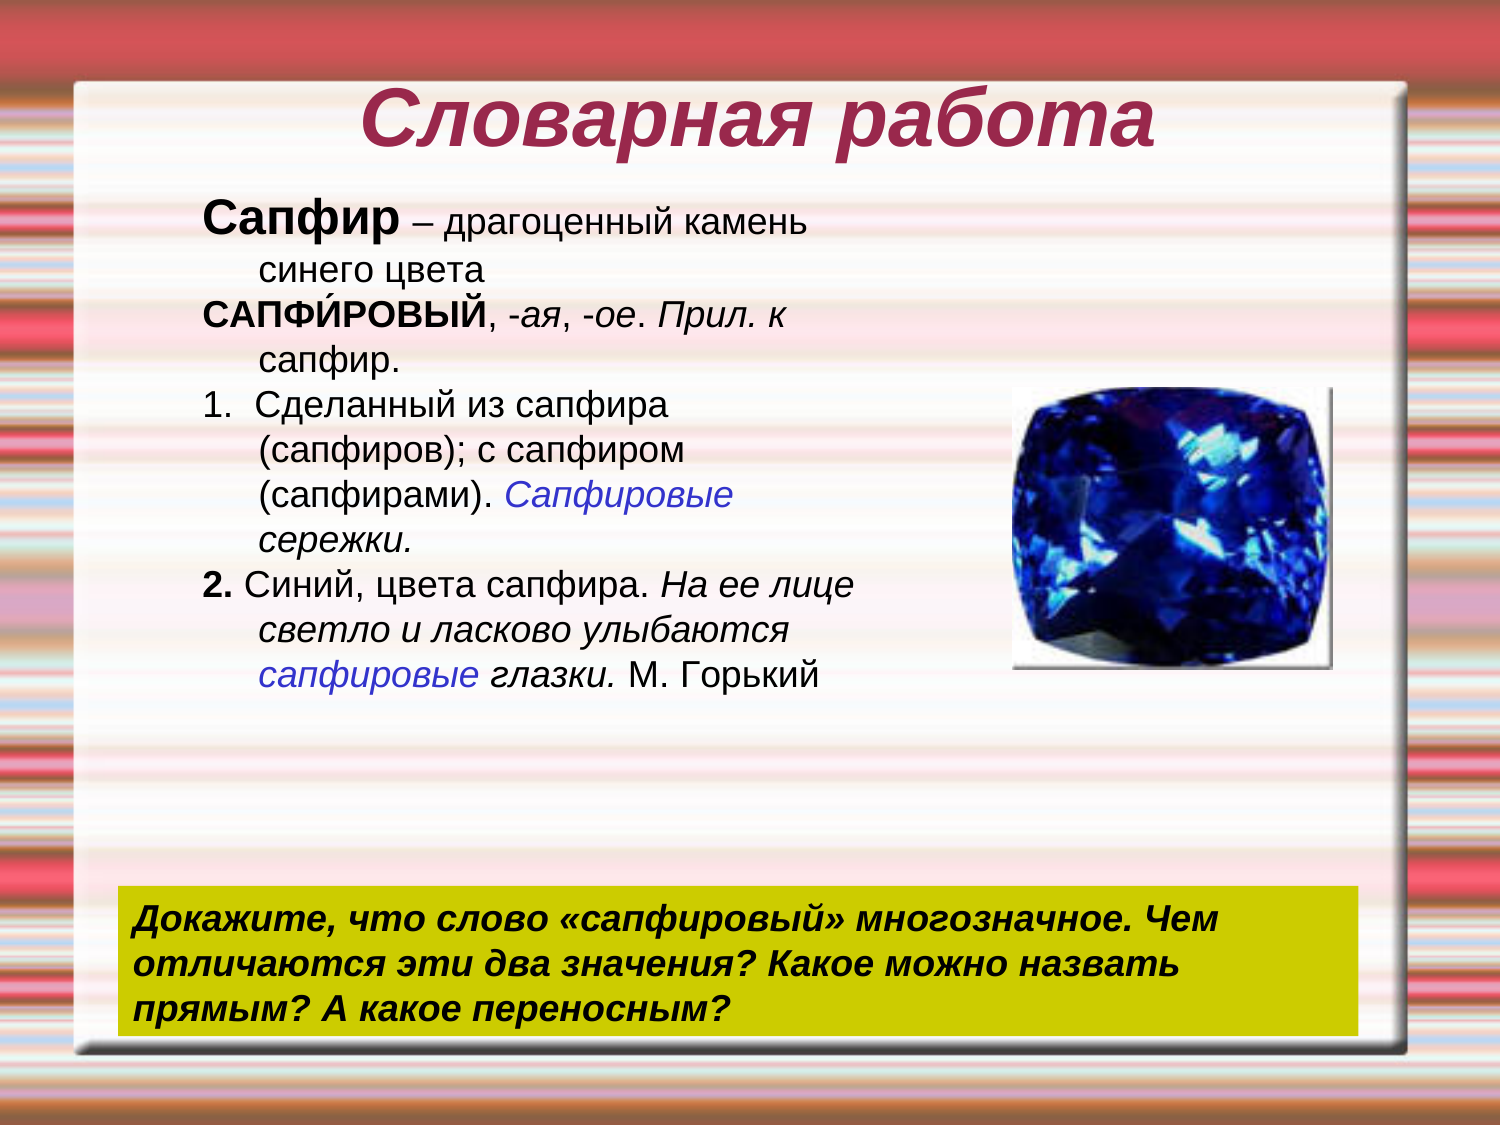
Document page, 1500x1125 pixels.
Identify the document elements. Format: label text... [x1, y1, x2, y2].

picture [0, 0, 1500, 1125]
text_box Сапфир – драгоценный камень синего цвета САПФИ́РОВЫЙ, -ая, -ое. Прил. к сапфир. 1. Сделанный из сапфира (сапфиров); с сапфиром (сапфирами). Сапфировые сережки. 2. Синий, цвета сапфира. На ее лице светло и ласково улыбаются сапфировые глазки. М. Горький [187, 177, 886, 703]
text_box Докажите, что слово «сапфировый» многозначное. Чем отличаются эти два значения? Какое можно назвать прямым? А какое переносным? [118, 885, 1359, 1037]
title Словарная работа [177, 28, 1340, 207]
